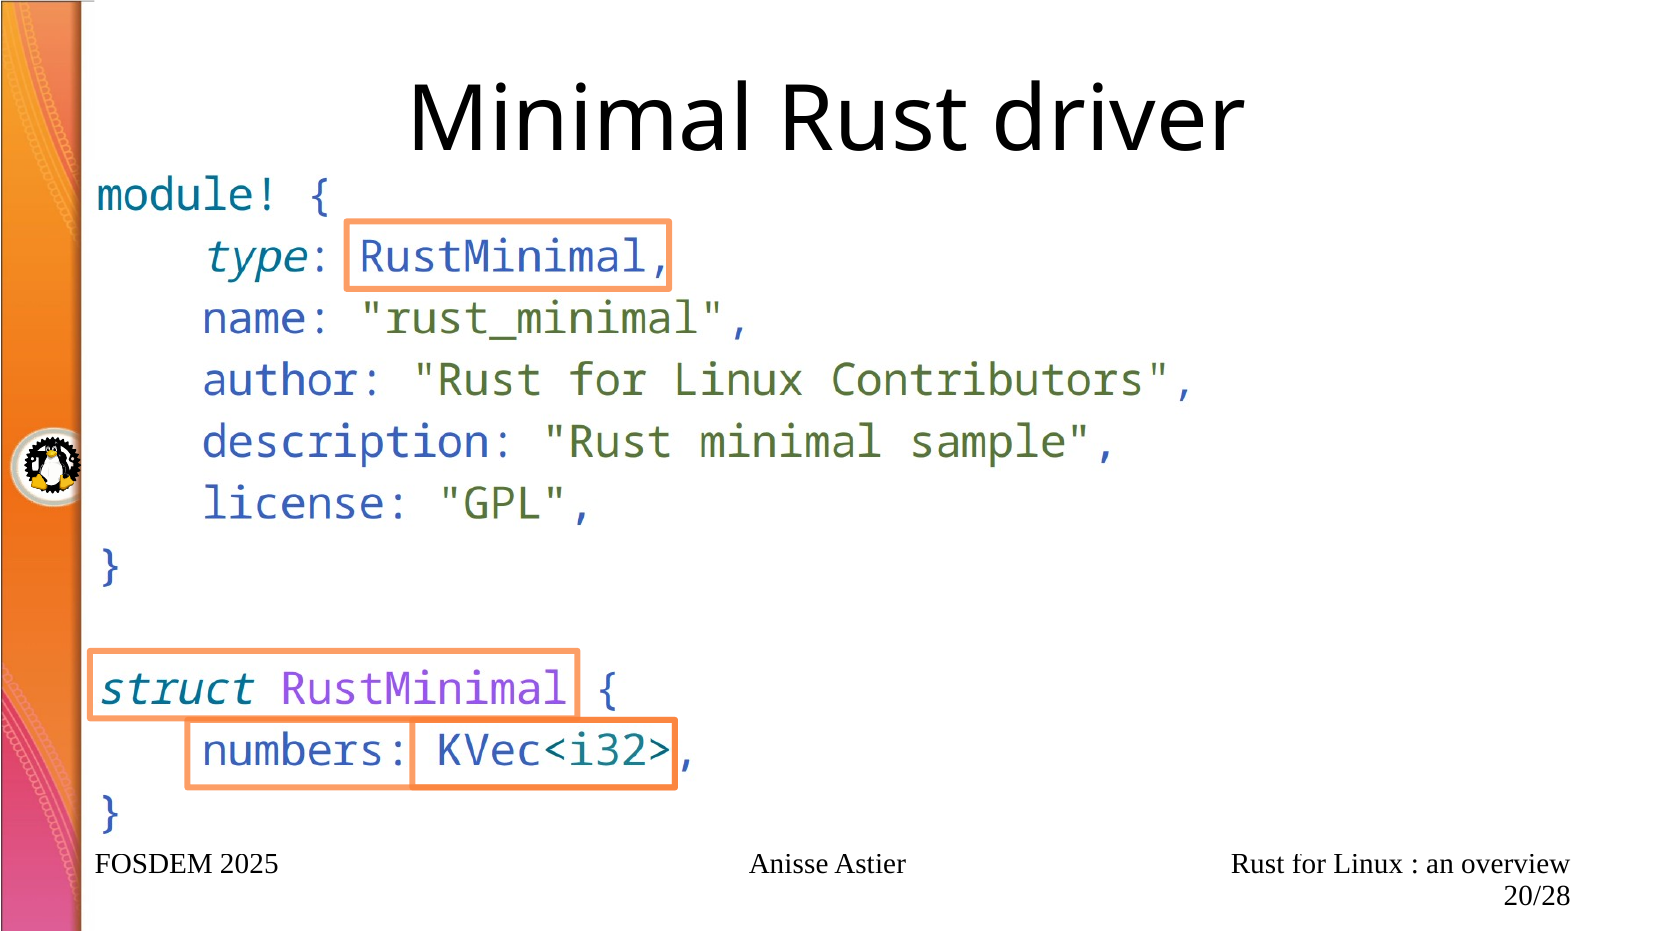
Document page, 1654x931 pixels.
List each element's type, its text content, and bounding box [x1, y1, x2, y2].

title Minimal Rust driver [82, 37, 1571, 193]
picture [2, 2, 1654, 931]
